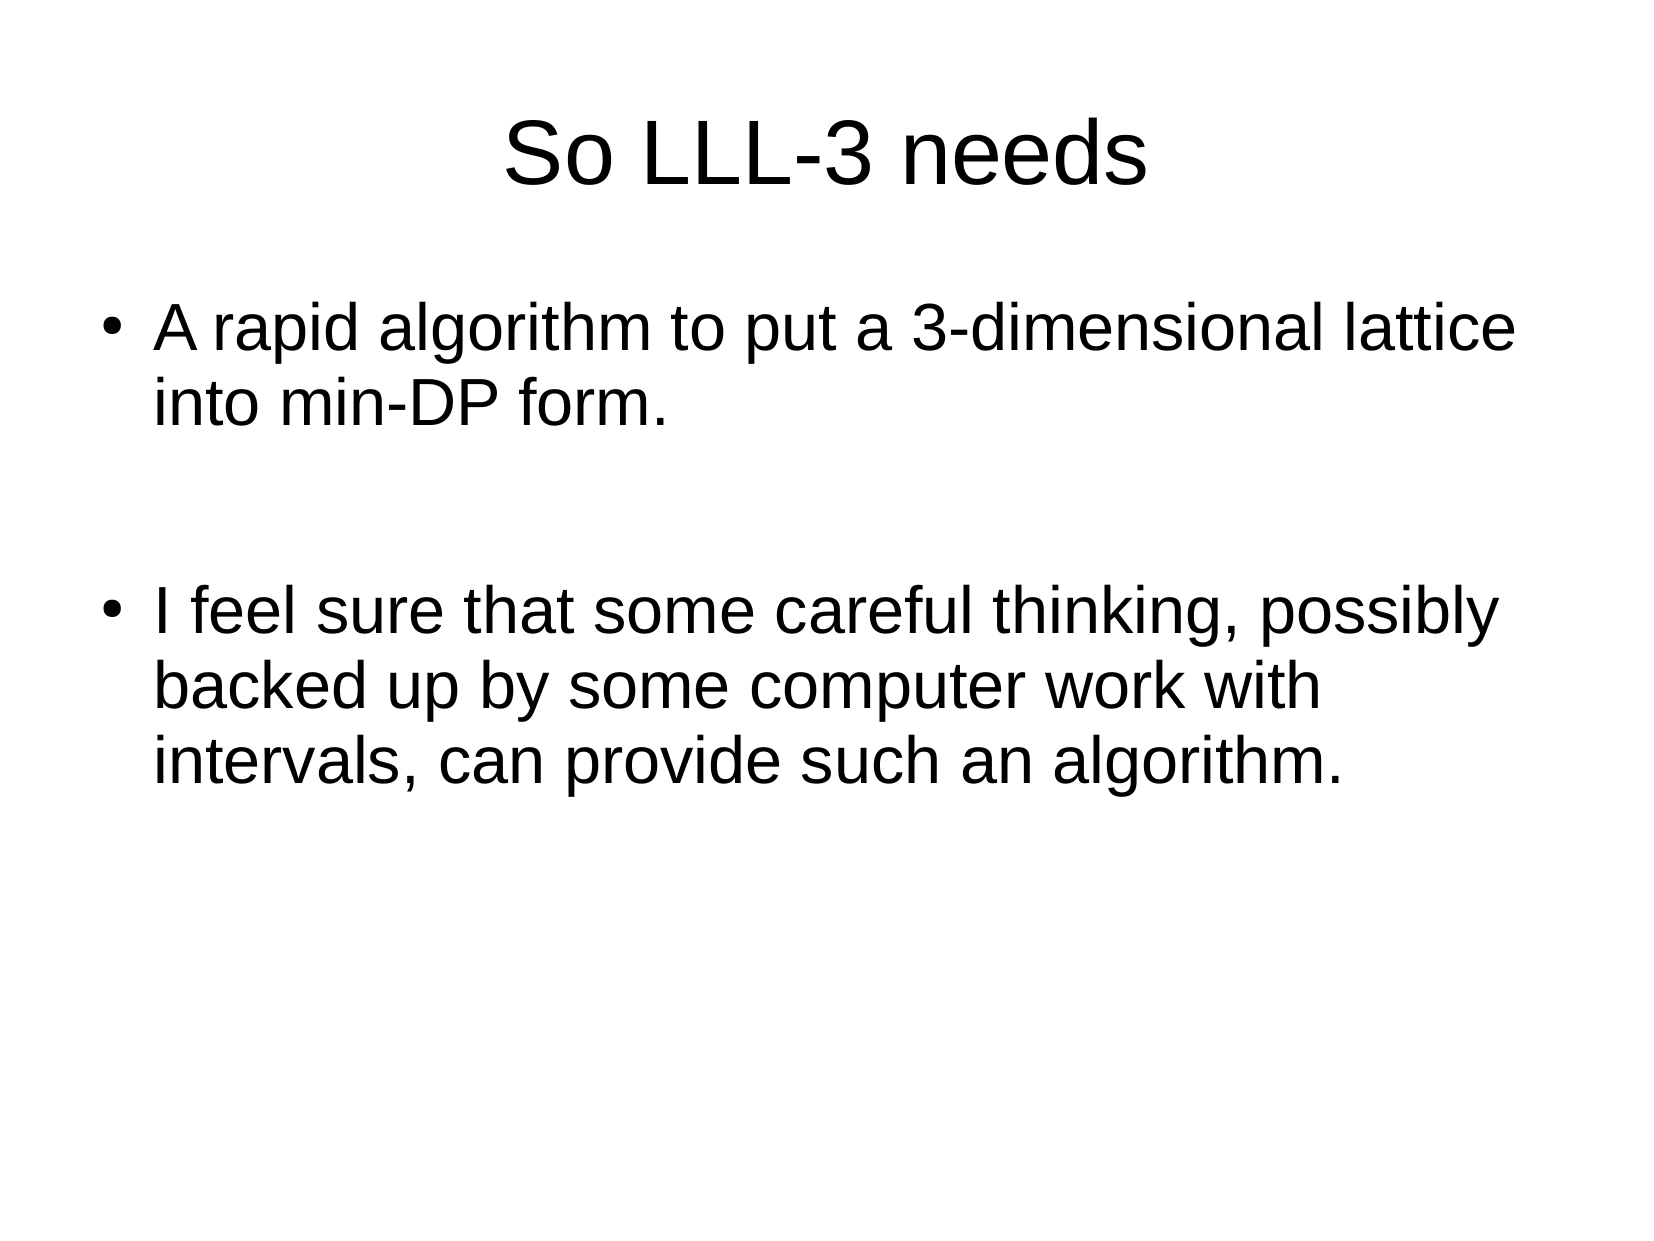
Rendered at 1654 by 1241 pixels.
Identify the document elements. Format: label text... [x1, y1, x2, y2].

list A rapid algorithm to put a 3-dimensional lattice into min-DP form. I feel sure that some careful thinking, possibly backed up by some computer work with intervals, can provide such an algorithm. [82, 290, 1571, 1109]
title So LLL-3 needs [82, 49, 1571, 257]
